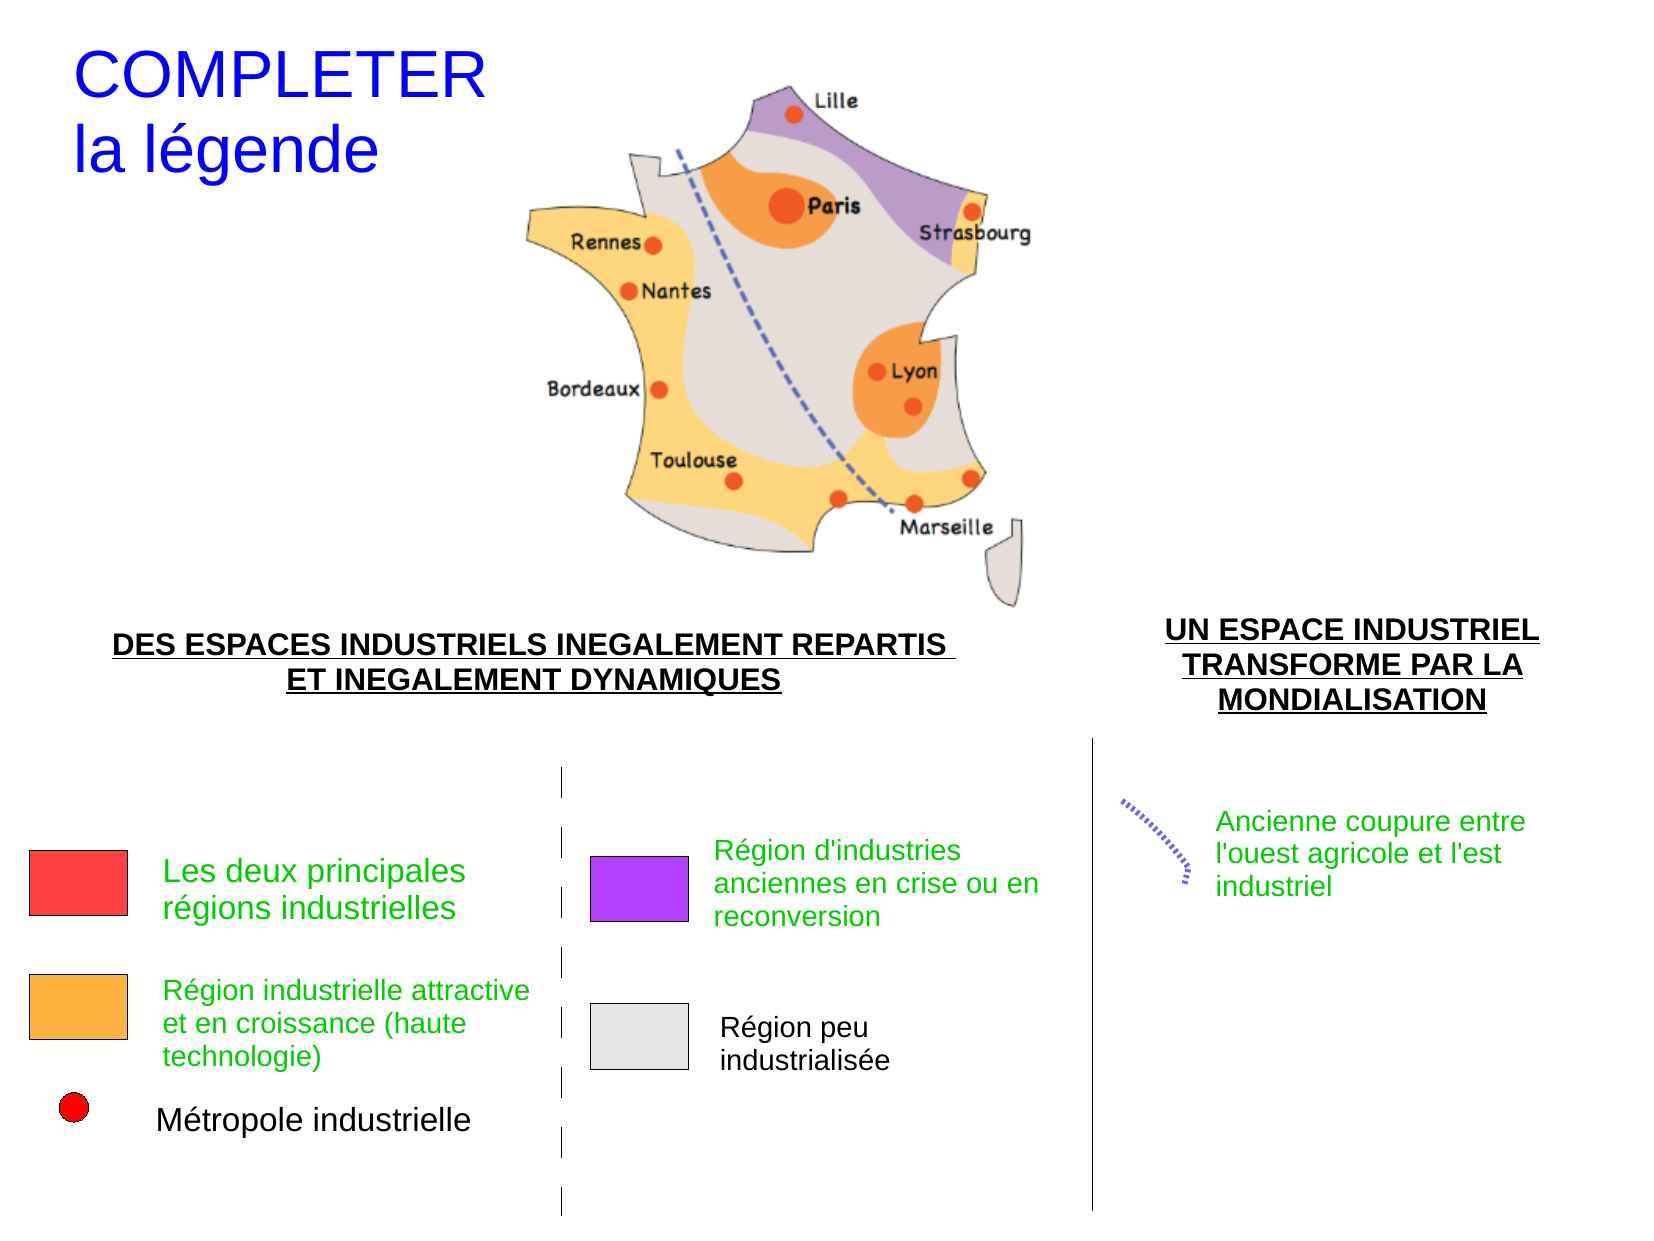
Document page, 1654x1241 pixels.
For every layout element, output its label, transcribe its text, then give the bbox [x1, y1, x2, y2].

text_box Région industrielle attractive et en croissance (haute technologie) [147, 967, 571, 1093]
text_box Métropole industrielle [140, 1093, 532, 1152]
text_box [29, 850, 128, 916]
text_box [29, 974, 128, 1040]
text_box [590, 856, 689, 922]
text_box [590, 1003, 689, 1070]
text_box UN ESPACE INDUSTRIEL TRANSFORME PAR LA MONDIALISATION [1062, 605, 1643, 739]
text_box Les deux principales régions industrielles [147, 845, 506, 945]
text_box DES ESPACES INDUSTRIELS INEGALEMENT REPARTIS ET INEGALEMENT DYNAMIQUES [29, 620, 1039, 715]
text_box Ancienne coupure entre l'ouest agricole et l'est industriel [1200, 797, 1595, 916]
text_box Région peu industrialisée [704, 1003, 1063, 1093]
text_box [59, 1092, 89, 1123]
text_box COMPLETER la légende [59, 29, 532, 194]
text_box Région d'industries anciennes en crise ou en reconversion [698, 826, 1093, 945]
picture [506, 58, 1093, 617]
